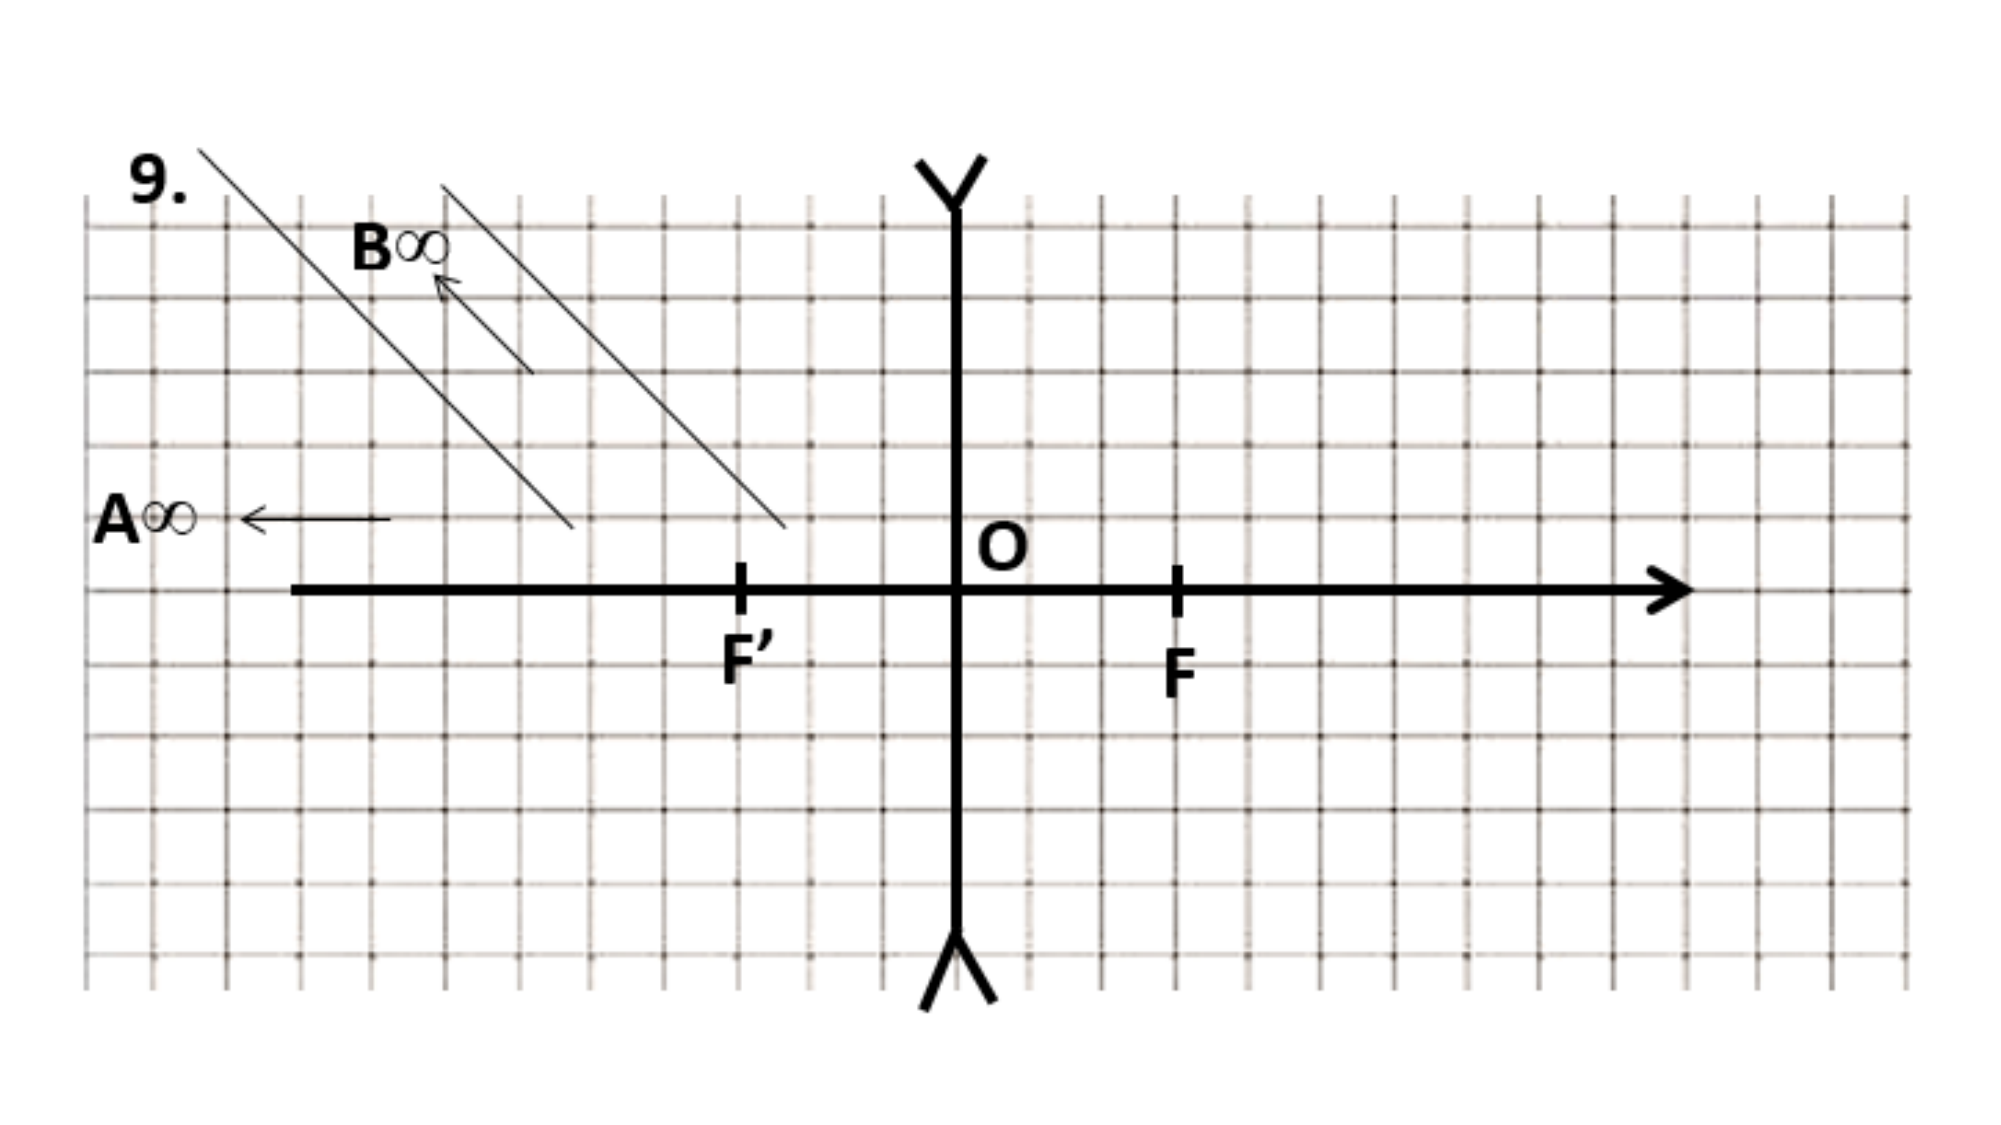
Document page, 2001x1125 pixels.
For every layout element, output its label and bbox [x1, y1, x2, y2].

picture [59, 123, 1931, 1033]
